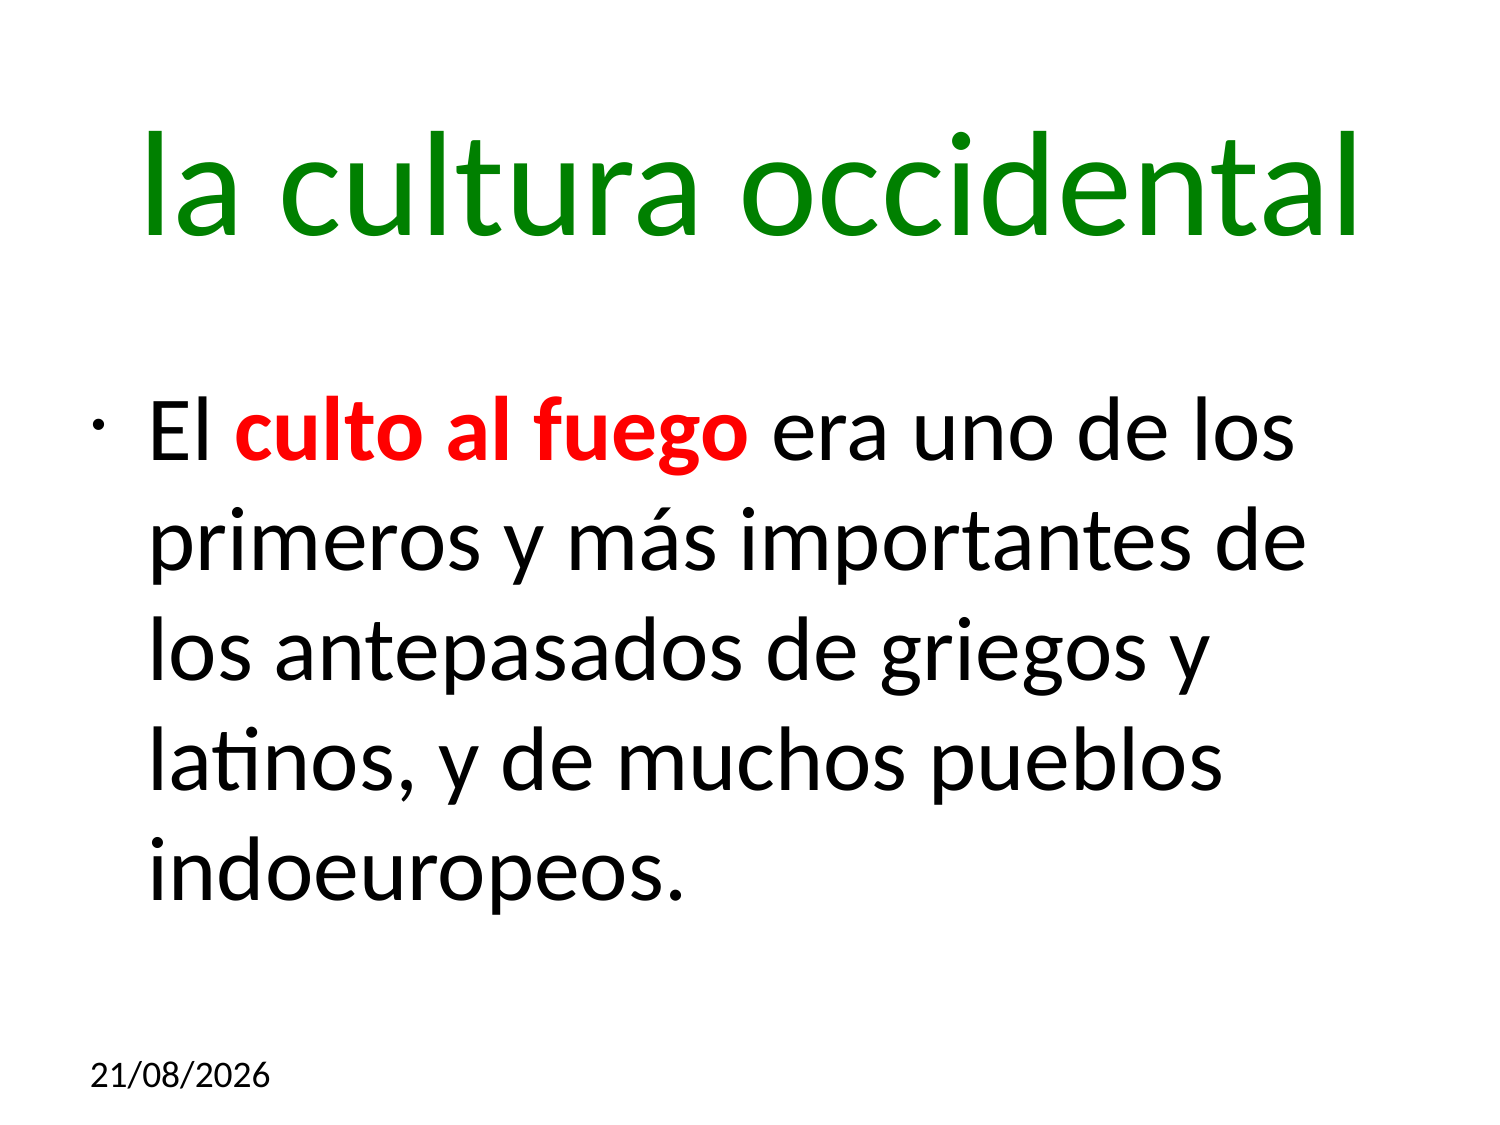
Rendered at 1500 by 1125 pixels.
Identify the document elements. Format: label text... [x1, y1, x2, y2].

list El culto al fuego era uno de los primeros y más importantes de los antepasados de griegos y latinos, y de muchos pueblos indoeuropeos. [76, 361, 1427, 1125]
title la cultura occidental [76, 78, 1427, 266]
